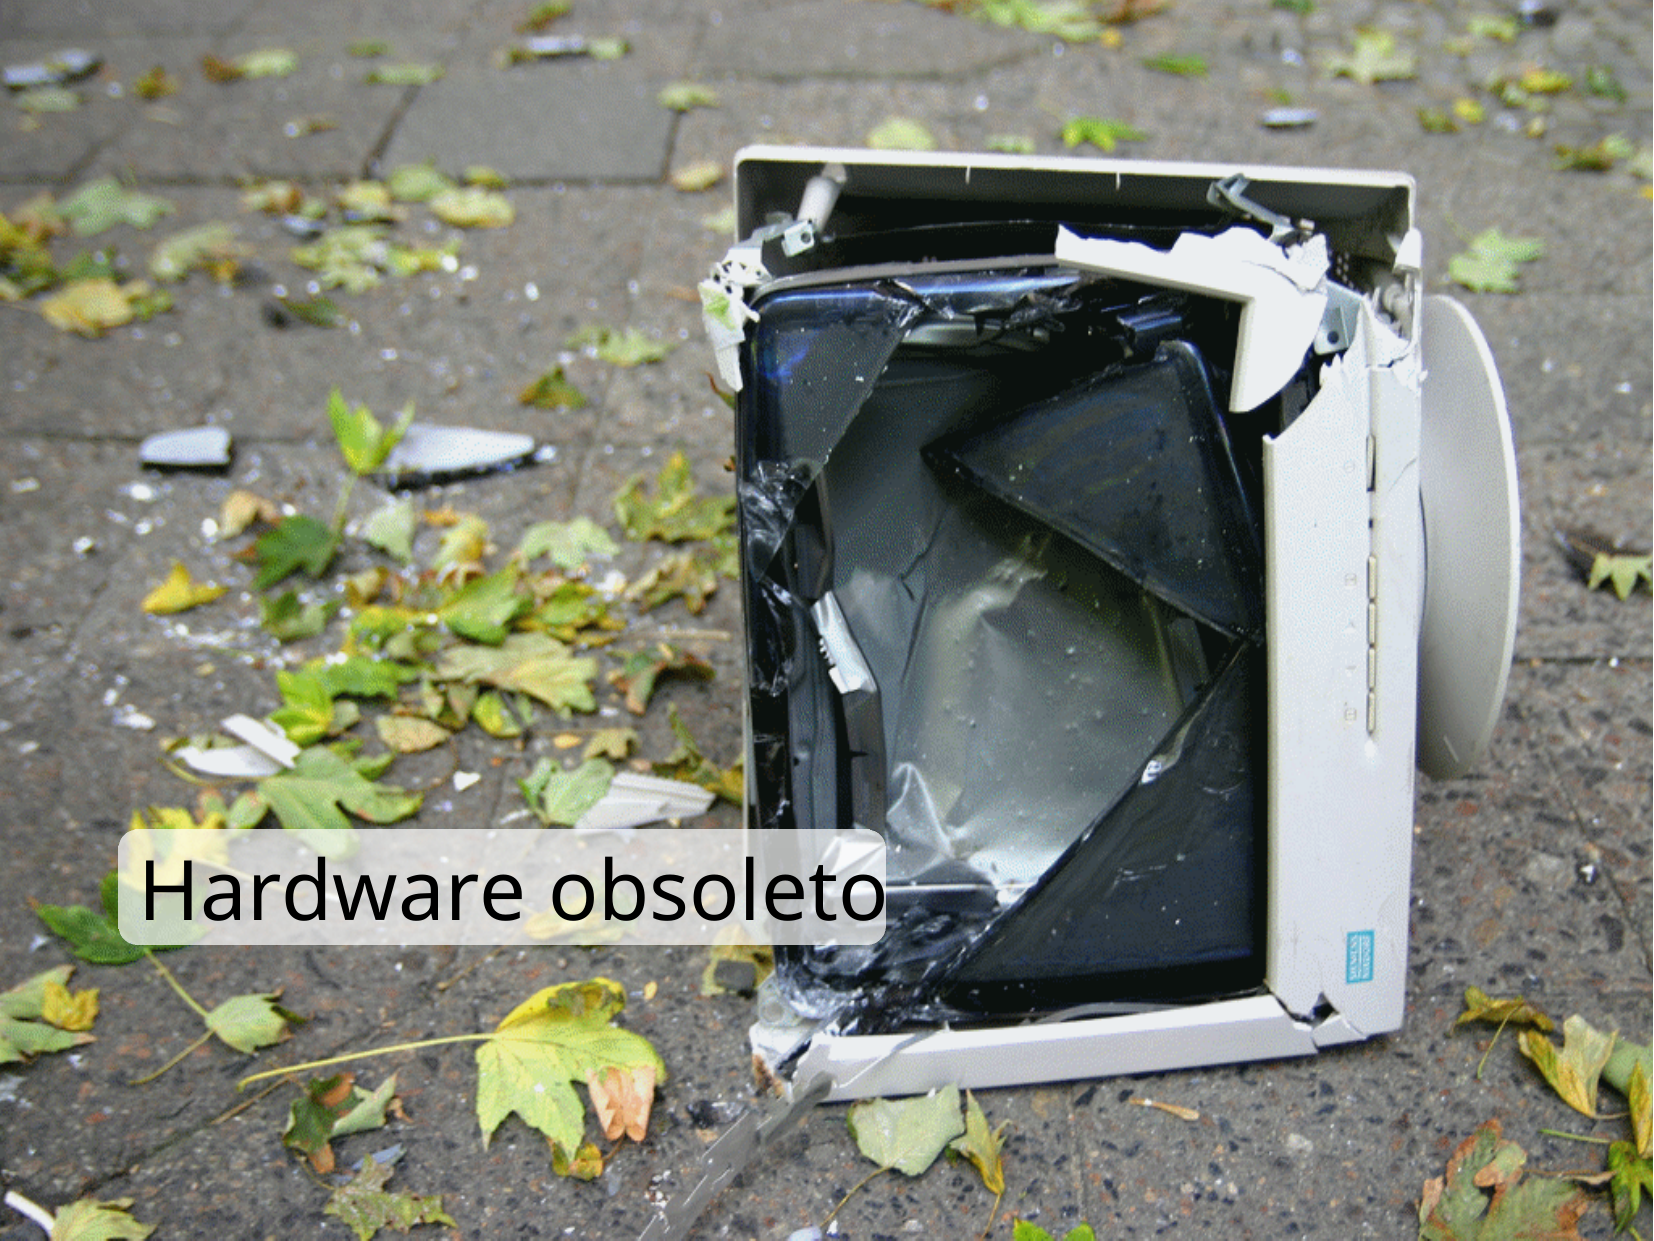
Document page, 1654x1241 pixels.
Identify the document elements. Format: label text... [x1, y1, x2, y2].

text_box Hardware obsoleto [118, 829, 886, 945]
picture [0, 0, 1653, 1241]
